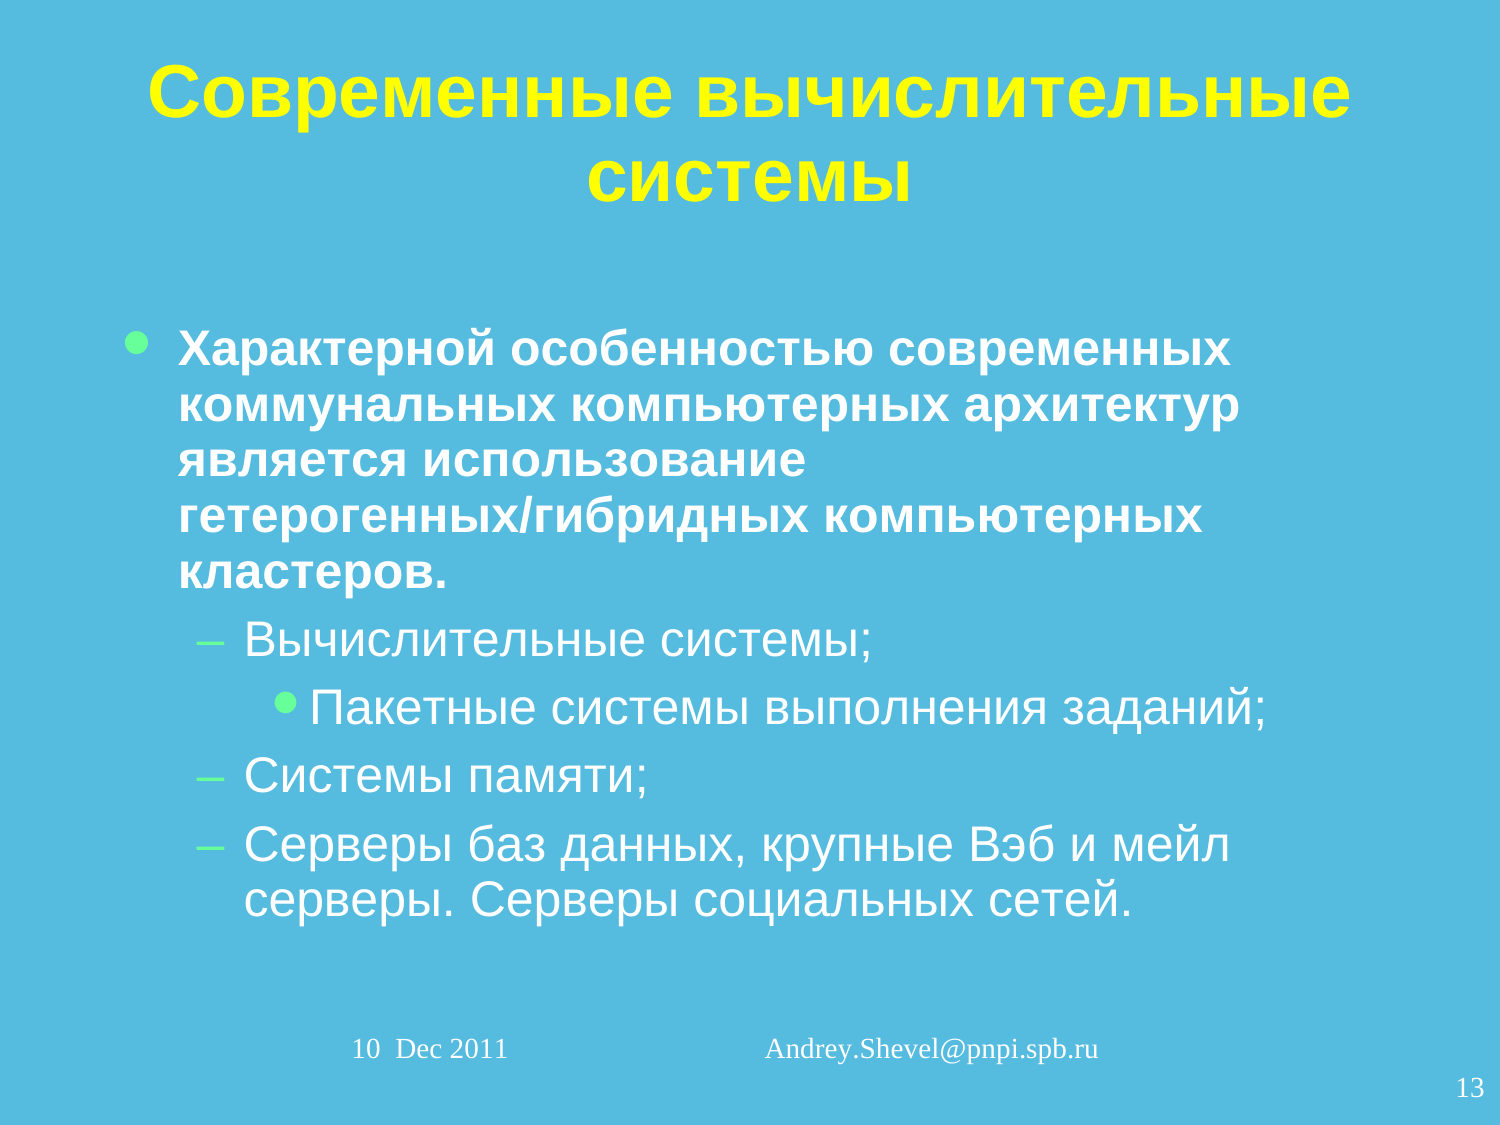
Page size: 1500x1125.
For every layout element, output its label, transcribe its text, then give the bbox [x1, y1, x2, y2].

title Современные вычислительные системы [112, 37, 1388, 225]
list Характерной особенностью современных коммунальных компьютерных архитектур является использование гетерогенных/гибридных компьютерных кластеров. Вычислительные системы; Пакетные системы выполнения заданий; Системы памяти; Серверы баз данных, крупные Вэб и мейл серверы. Серверы социальных сетей. [106, 312, 1382, 988]
